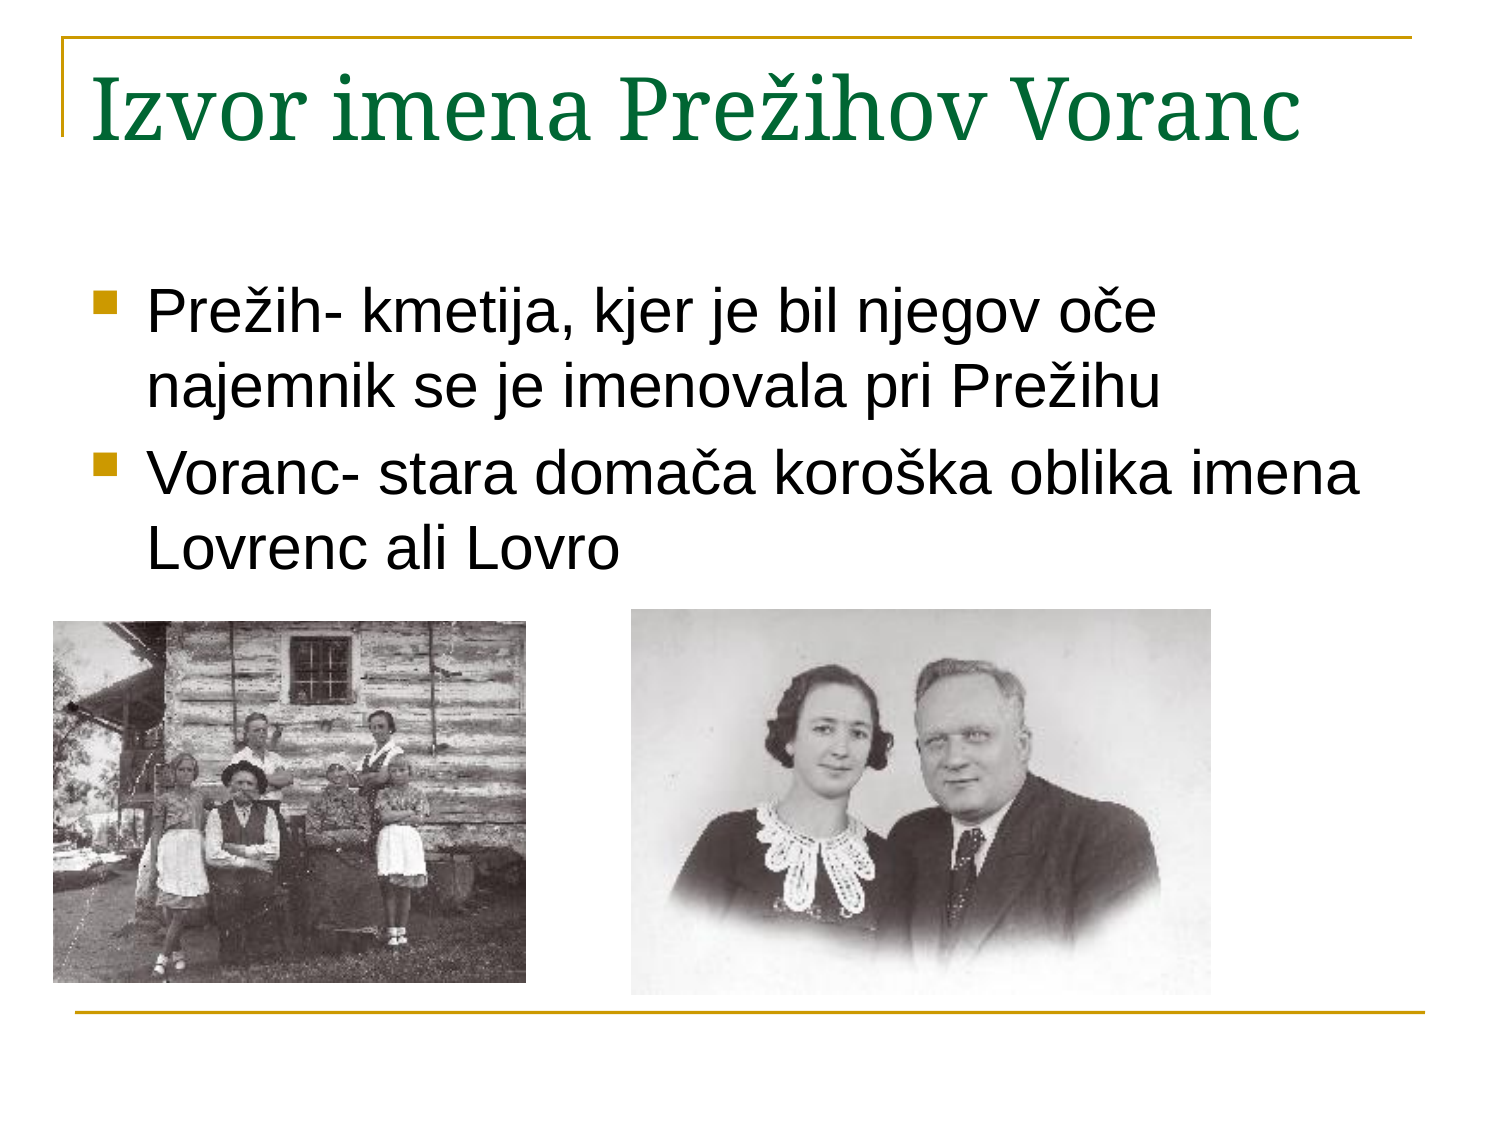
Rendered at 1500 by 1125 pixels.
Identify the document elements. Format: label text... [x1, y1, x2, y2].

picture [53, 621, 526, 983]
title Izvor imena Prežihov Voranc [75, 45, 1425, 233]
list Prežih- kmetija, kjer je bil njegov oče najemnik se je imenovala pri Prežihu Voranc- stara domača koroška oblika imena Lovrenc ali Lovro [75, 262, 1425, 1006]
picture [631, 609, 1211, 995]
